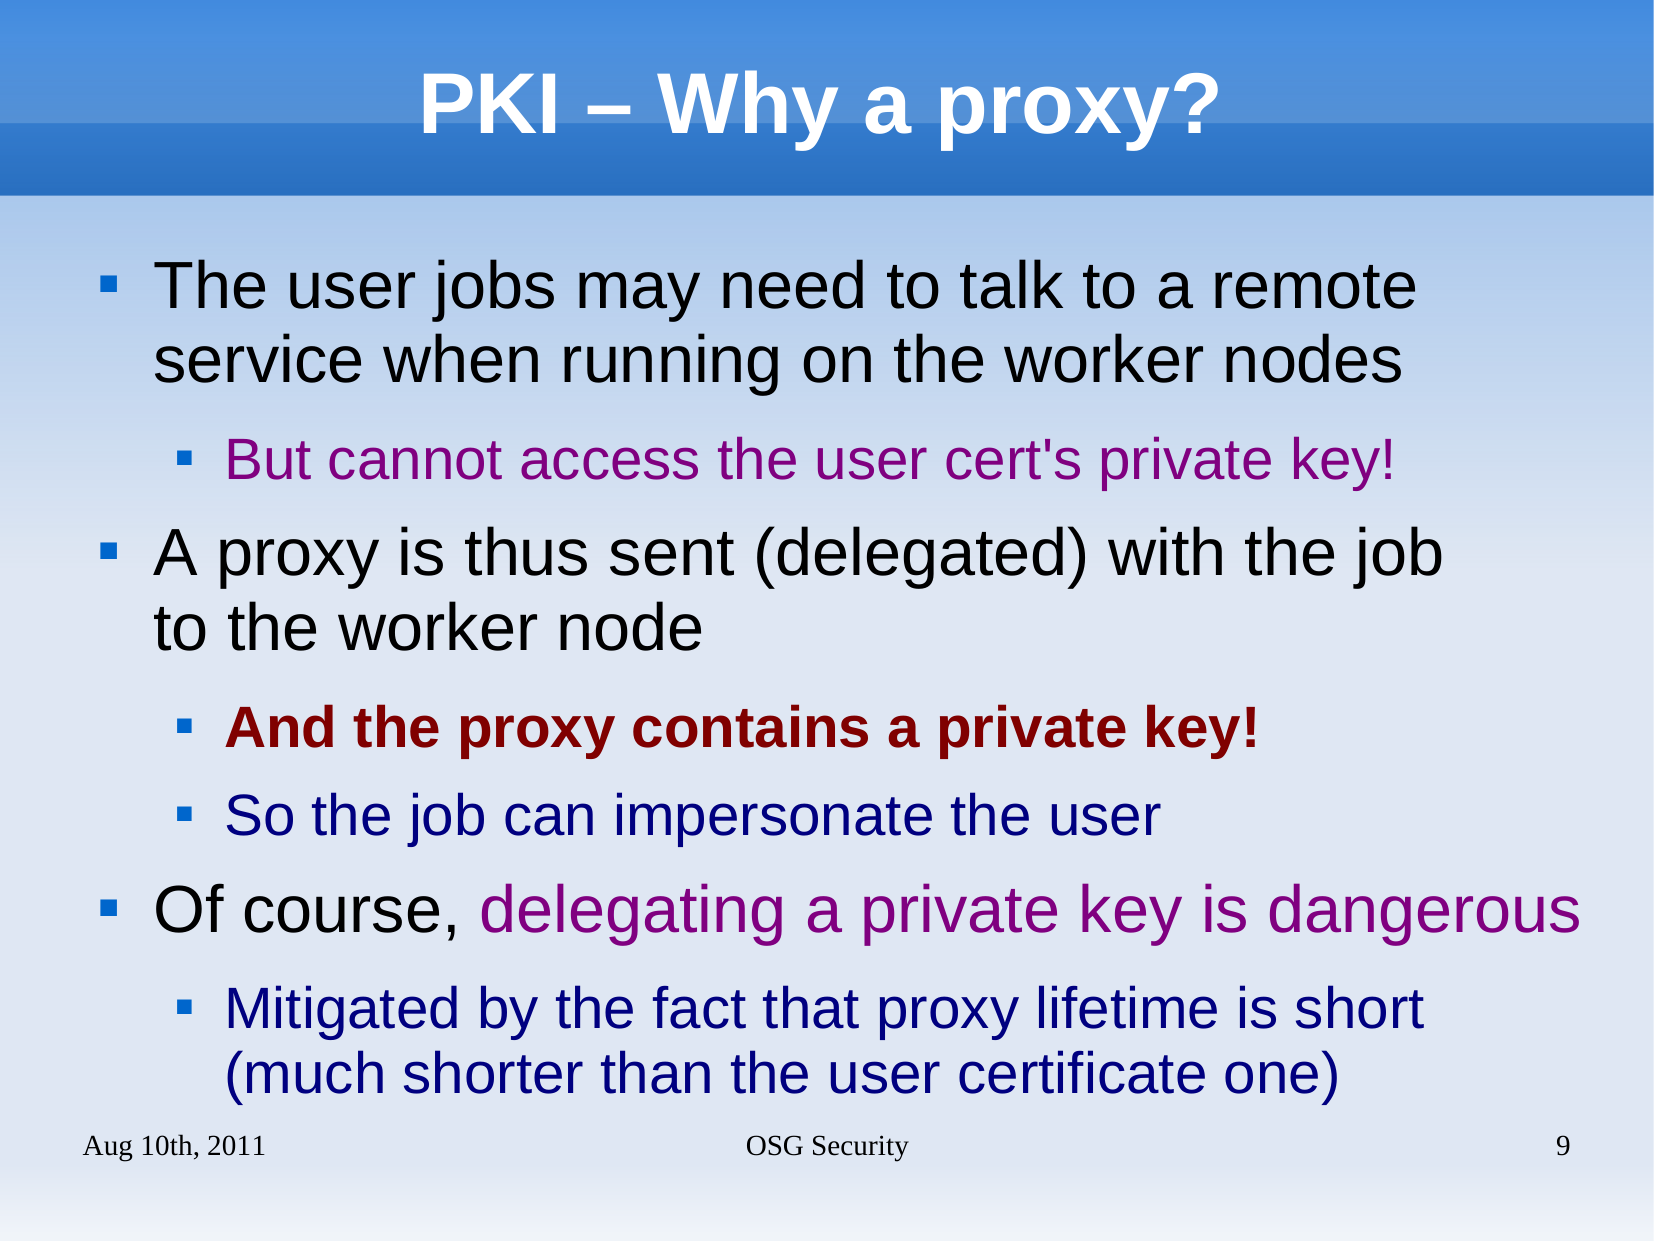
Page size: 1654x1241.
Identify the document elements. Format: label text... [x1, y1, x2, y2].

list The user jobs may need to talk to a remote service when running on the worker nodes But cannot access the user cert's private key! A proxy is thus sent (delegated) with the job to the worker node And the proxy contains a private key! So the job can impersonate the user Of course, delegating a private key is dangerous Mitigated by the fact that proxy lifetime is short (much shorter than the user certificate one) [82, 247, 1621, 1106]
title PKI – Why a proxy? [76, 0, 1565, 208]
picture [0, 0, 1654, 1241]
